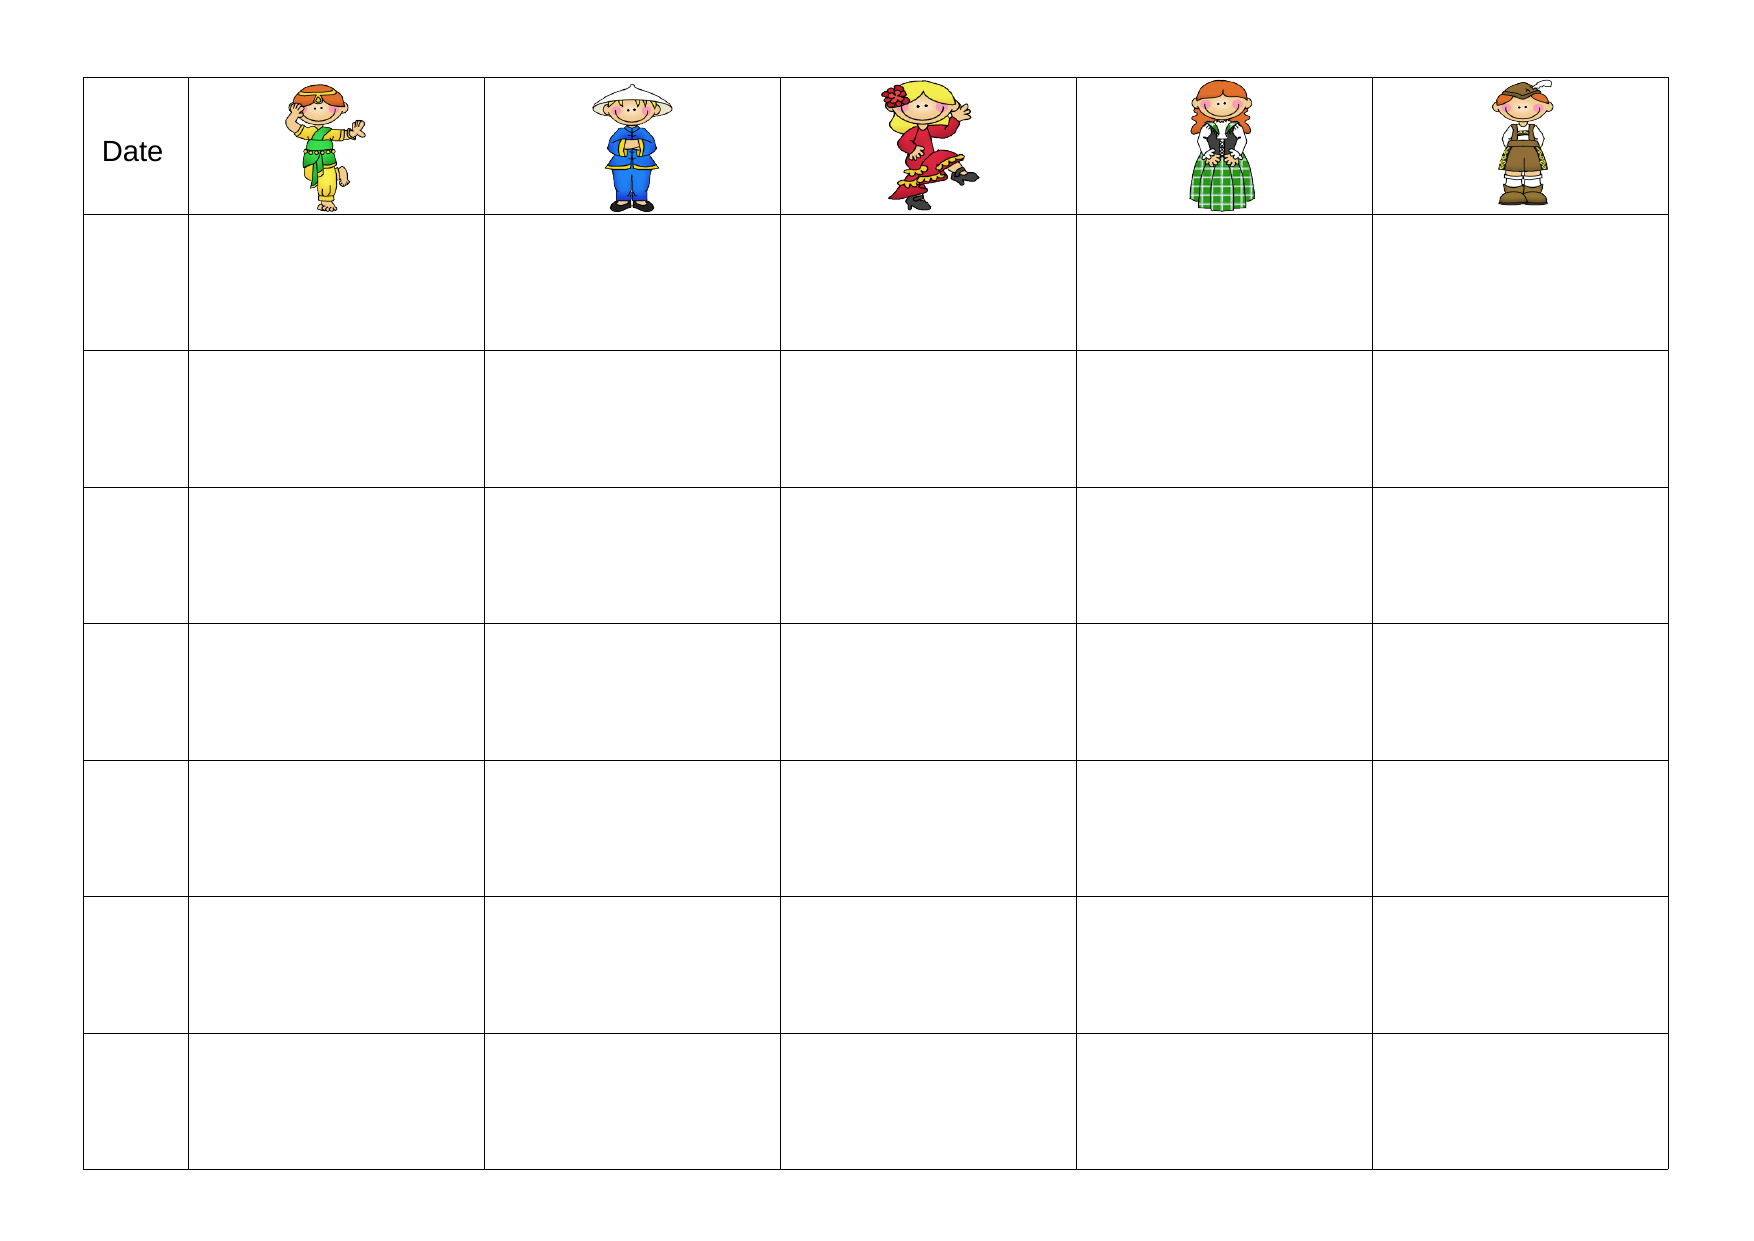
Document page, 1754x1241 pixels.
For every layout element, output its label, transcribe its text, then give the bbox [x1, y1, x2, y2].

table_cell [189, 215, 484, 350]
table_cell [485, 215, 780, 350]
table_header [189, 78, 484, 214]
table_header [485, 78, 780, 214]
table_cell [189, 488, 484, 623]
table_cell [1077, 624, 1372, 760]
table_cell [1373, 215, 1668, 350]
table_cell [781, 488, 1076, 623]
table_cell [485, 351, 780, 487]
table_cell [485, 1034, 780, 1169]
table_cell [84, 1034, 188, 1169]
table_cell [781, 897, 1076, 1033]
table_cell [189, 624, 484, 760]
table_cell [1077, 351, 1372, 487]
table_cell [485, 761, 780, 896]
table_cell [485, 488, 780, 623]
table_cell [189, 351, 484, 487]
table_cell [781, 351, 1076, 487]
table_cell [1373, 761, 1668, 896]
table_header [1373, 78, 1668, 214]
table_cell [189, 897, 484, 1033]
table_cell [1077, 215, 1372, 350]
table_cell [84, 351, 188, 487]
table_cell [84, 897, 188, 1033]
table_cell [781, 1034, 1076, 1169]
table_cell [1373, 488, 1668, 623]
table_header [84, 78, 188, 214]
table_cell [1077, 897, 1372, 1033]
table_cell [781, 761, 1076, 896]
table_cell [189, 1034, 484, 1169]
table_cell [1373, 624, 1668, 760]
picture [1186, 77, 1257, 213]
table_cell [485, 624, 780, 760]
picture [590, 82, 674, 213]
table_cell [1077, 1034, 1372, 1169]
table_cell [1077, 488, 1372, 623]
picture [283, 83, 367, 213]
table_cell [1077, 761, 1372, 896]
table_cell [189, 761, 484, 896]
text_box Date [87, 120, 189, 178]
table_cell [84, 215, 188, 350]
table_cell [1373, 351, 1668, 487]
table_cell [485, 897, 780, 1033]
table_header [781, 78, 1076, 214]
table_header [1077, 78, 1372, 214]
table_cell [84, 624, 188, 760]
picture [877, 79, 981, 213]
table_cell [1373, 1034, 1668, 1169]
table_cell [1373, 897, 1668, 1033]
table_cell [84, 761, 188, 896]
picture [1488, 77, 1557, 207]
table_cell [84, 488, 188, 623]
table_cell [781, 624, 1076, 760]
table_cell [781, 215, 1076, 350]
